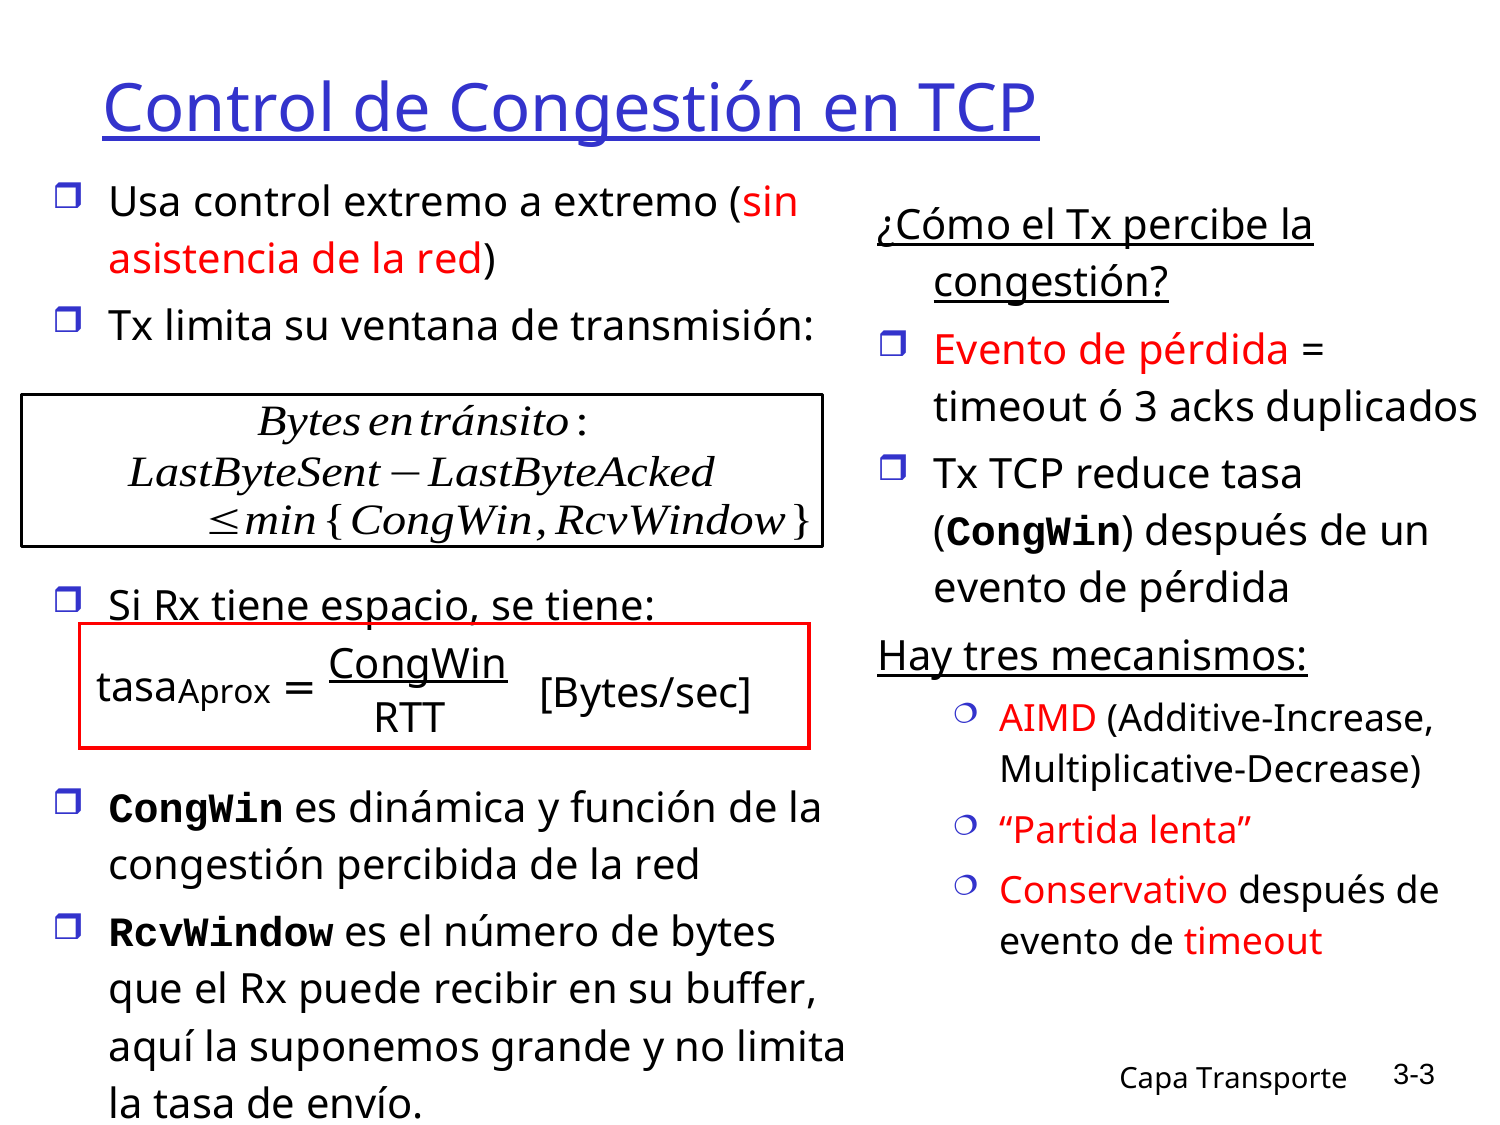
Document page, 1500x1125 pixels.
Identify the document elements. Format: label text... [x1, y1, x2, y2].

text_box tasaAprox = [81, 649, 338, 722]
text_box RTT [358, 683, 467, 746]
text_box CongWin [411, 658, 423, 675]
chart [22, 396, 821, 545]
text_box [Bytes/sec] [524, 655, 768, 728]
text_box CongWin [313, 625, 538, 699]
list ¿Cómo el Tx percibe la congestión? Evento de pérdida = timeout ó 3 acks duplicados Tx TCP reduce tasa (CongWin) después de un evento de pérdida Hay tres mecanismos: AIMD (Additive-Increase, Multiplicative-Decrease) “Partida lenta” Conservativo después de evento de timeout [862, 187, 1500, 1028]
list Usa control extremo a extremo (sin asistencia de la red) Tx limita su ventana de transmisión: Si Rx tiene espacio, se tiene: CongWin es dinámica y función de la congestión percibida de la red RcvWindow es el número de bytes que el Rx puede recibir en su buffer, aquí la suponemos grande y no limita la tasa de envío. [37, 163, 863, 1070]
title Control de Congestión en TCP [87, 15, 1463, 187]
